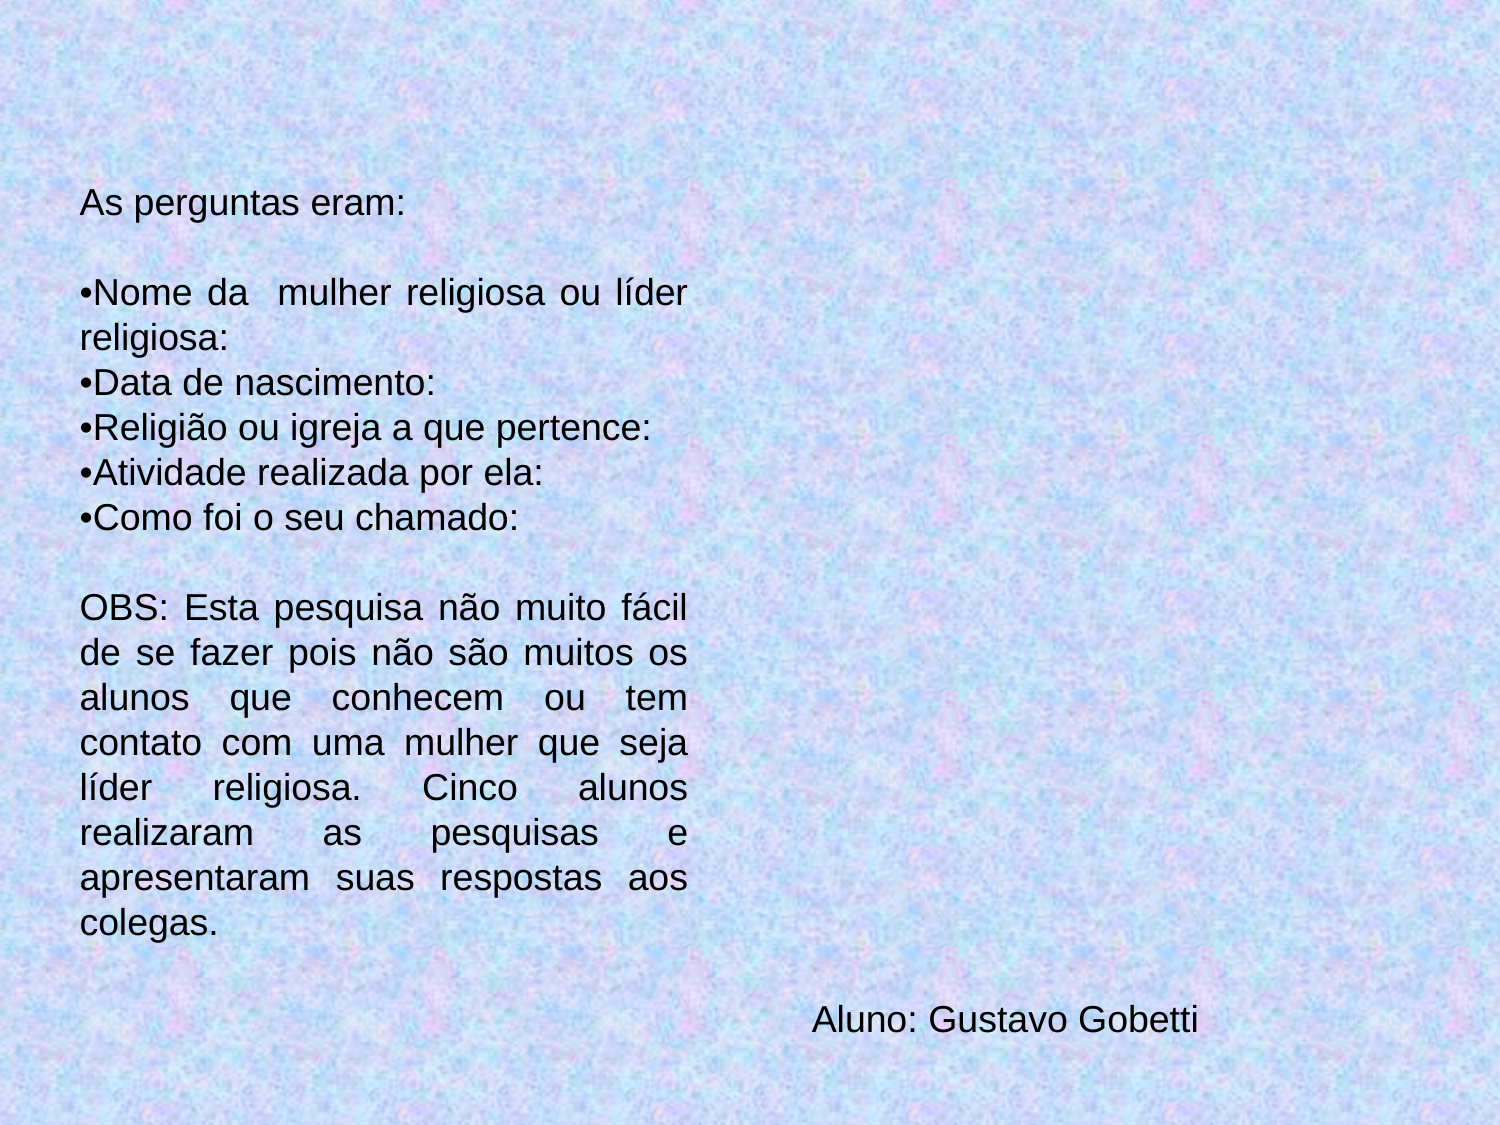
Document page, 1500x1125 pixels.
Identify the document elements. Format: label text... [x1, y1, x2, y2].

text_box Aluno: Gustavo Gobetti [797, 987, 1388, 1049]
text_box As perguntas eram: •Nome da mulher religiosa ou líder religiosa: •Data de nascimento: •Religião ou igreja a que pertence: •Atividade realizada por ela: •Como foi o seu chamado: OBS: Esta pesquisa não muito fácil de se fazer pois não são muitos os alunos que conhecem ou tem contato com uma mulher que seja líder religiosa. Cinco alunos realizaram as pesquisas e apresentaram suas respostas aos colegas. [64, 125, 703, 1086]
picture [0, 0, 1500, 1125]
